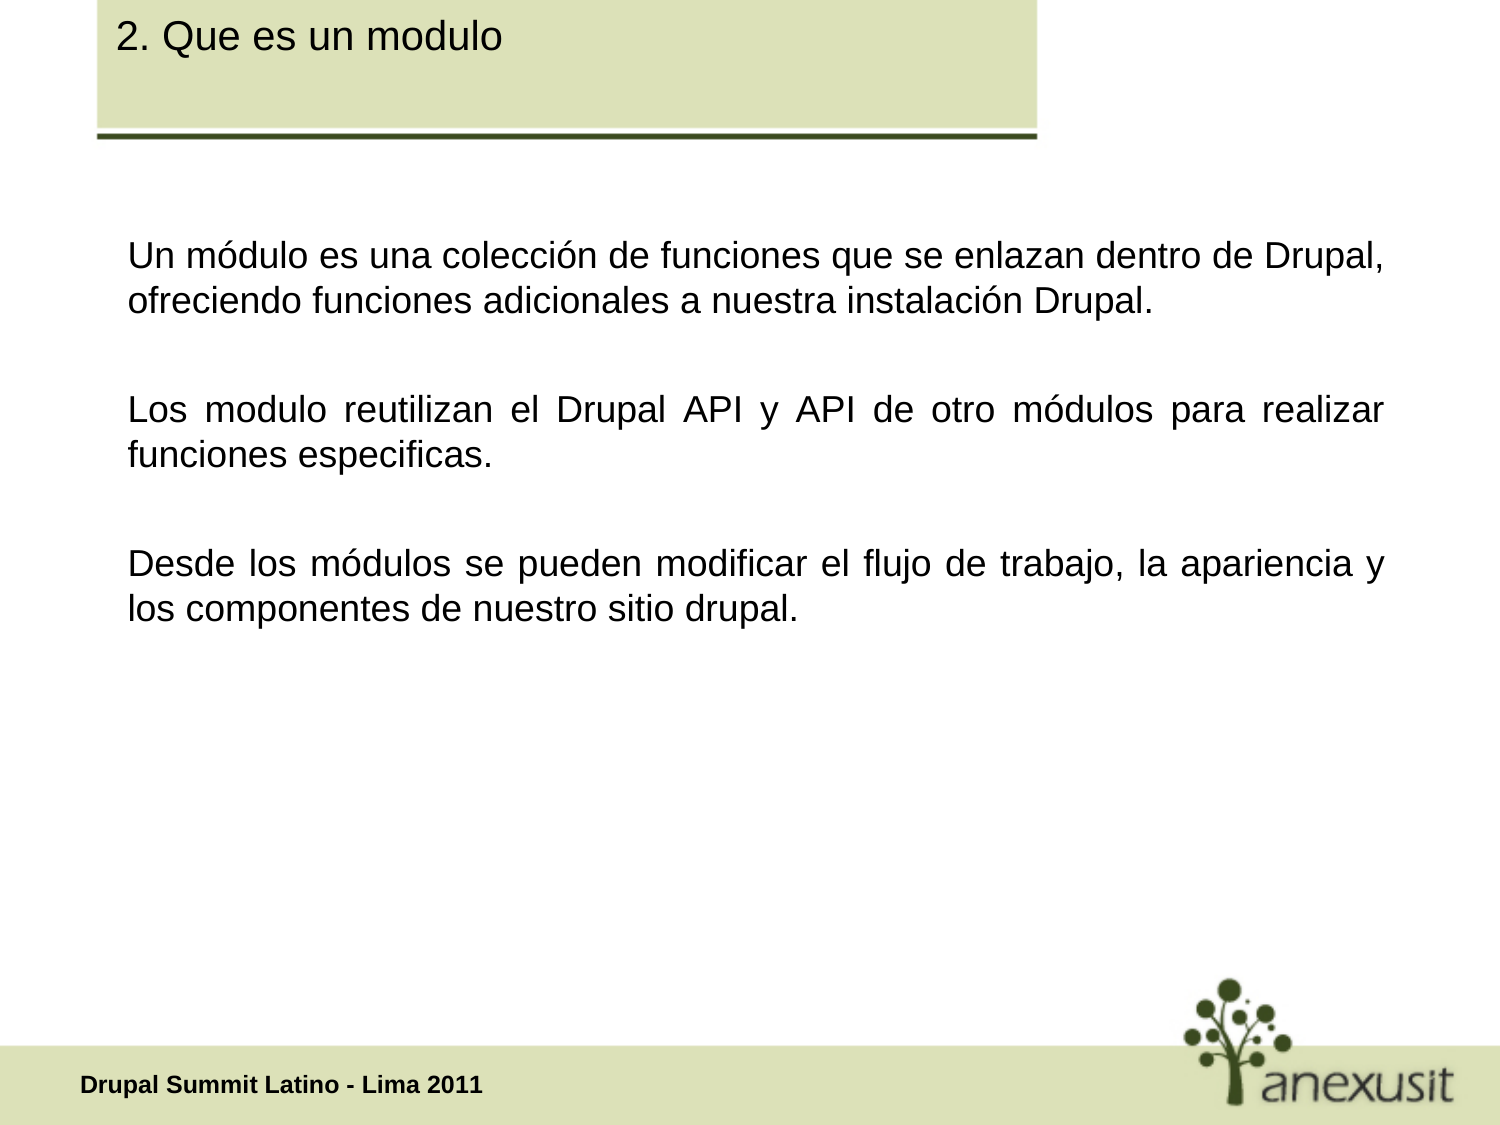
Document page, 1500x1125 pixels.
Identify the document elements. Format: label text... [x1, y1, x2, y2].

picture [0, 0, 1500, 1125]
text_box Un módulo es una colección de funciones que se enlazan dentro de Drupal, ofreciendo funciones adicionales a nuestra instalación Drupal. Los modulo reutilizan el Drupal API y API de otro módulos para realizar funciones especificas. Desde los módulos se pueden modificar el flujo de trabajo, la apariencia y los componentes de nuestro sitio drupal. [112, 223, 1401, 899]
text_box Drupal Summit Latino - Lima 2011 [65, 1060, 1066, 1106]
text_box 2. Que es un modulo [100, 0, 827, 119]
